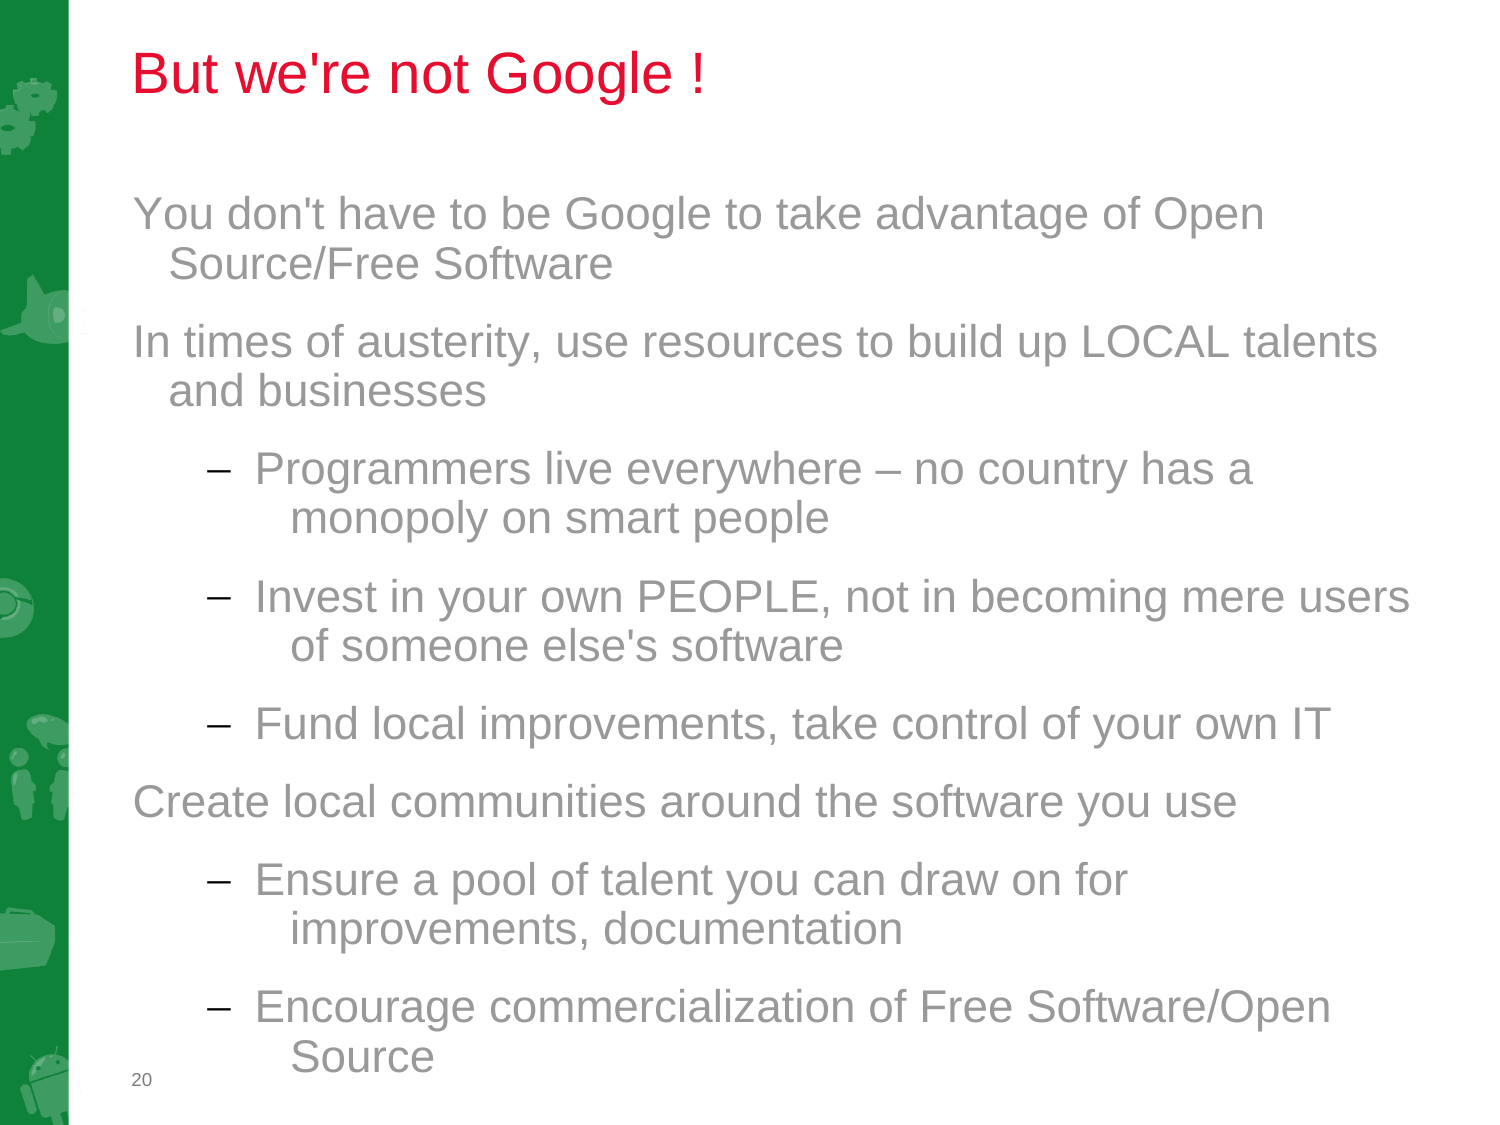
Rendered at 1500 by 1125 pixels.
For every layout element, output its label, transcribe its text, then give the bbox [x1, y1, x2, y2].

picture [0, 907, 56, 972]
text_box But we're not Google ! [116, 37, 1431, 150]
picture [20, 1046, 92, 1125]
text_box <number> [116, 1061, 181, 1098]
picture [0, 78, 58, 155]
picture [0, 274, 92, 344]
picture [9, 714, 76, 821]
text_box You don't have to be Google to take advantage of Open Source/Free Software In times of austerity, use resources to build up LOCAL talents and businesses Programmers live everywhere – no country has a monopoly on smart people Invest in your own PEOPLE, not in becoming mere users of someone else's software Fund local improvements, take control of your own IT Create local communities around the software you use Ensure a pool of talent you can draw on for improvements, documentation Encourage commercialization of Free Software/Open Source [116, 182, 1429, 982]
picture [0, 578, 34, 638]
